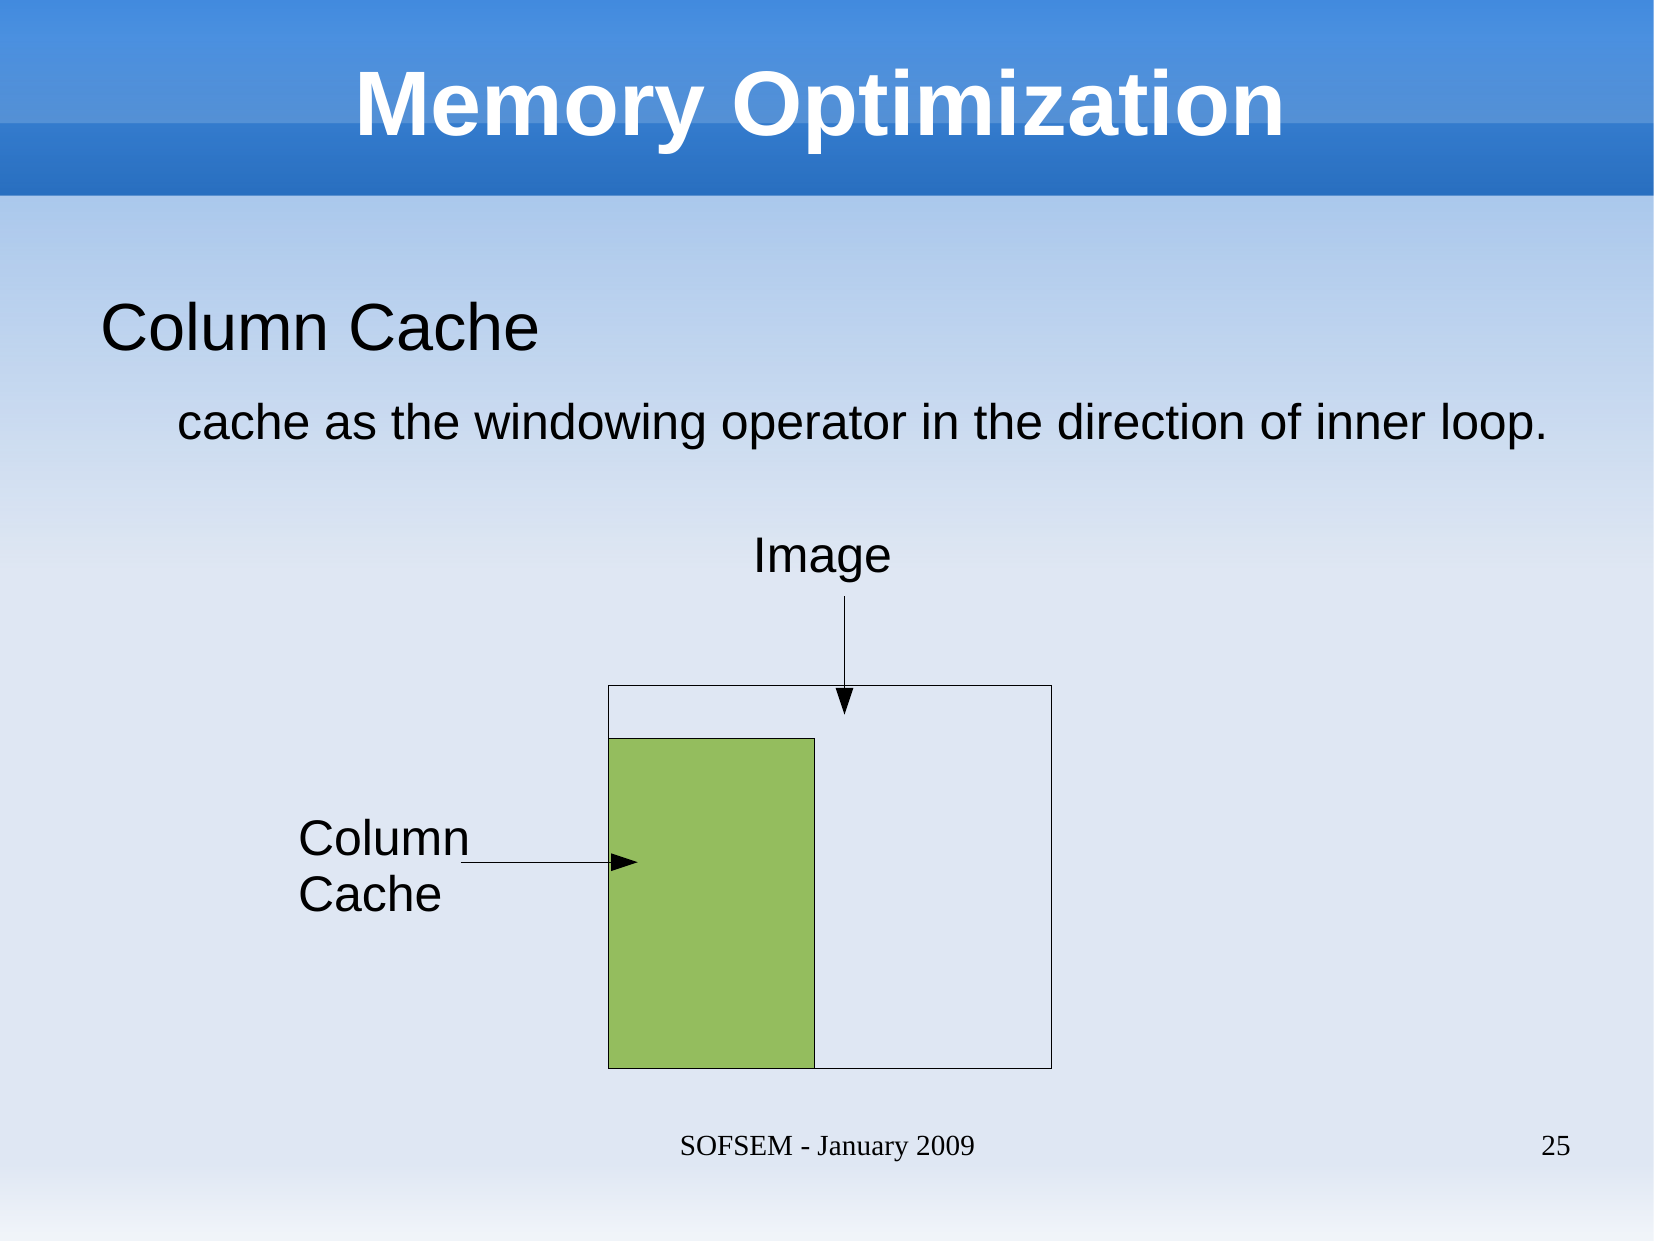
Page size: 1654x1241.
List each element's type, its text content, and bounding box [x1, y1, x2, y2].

picture [0, 0, 1654, 1241]
text_box Column Cache [283, 803, 486, 930]
text_box [608, 738, 815, 1069]
text_box Image [738, 519, 908, 591]
list Column Cache cache as the windowing operator in the direction of inner loop. [82, 290, 1571, 451]
title Memory Optimization [76, 0, 1565, 208]
